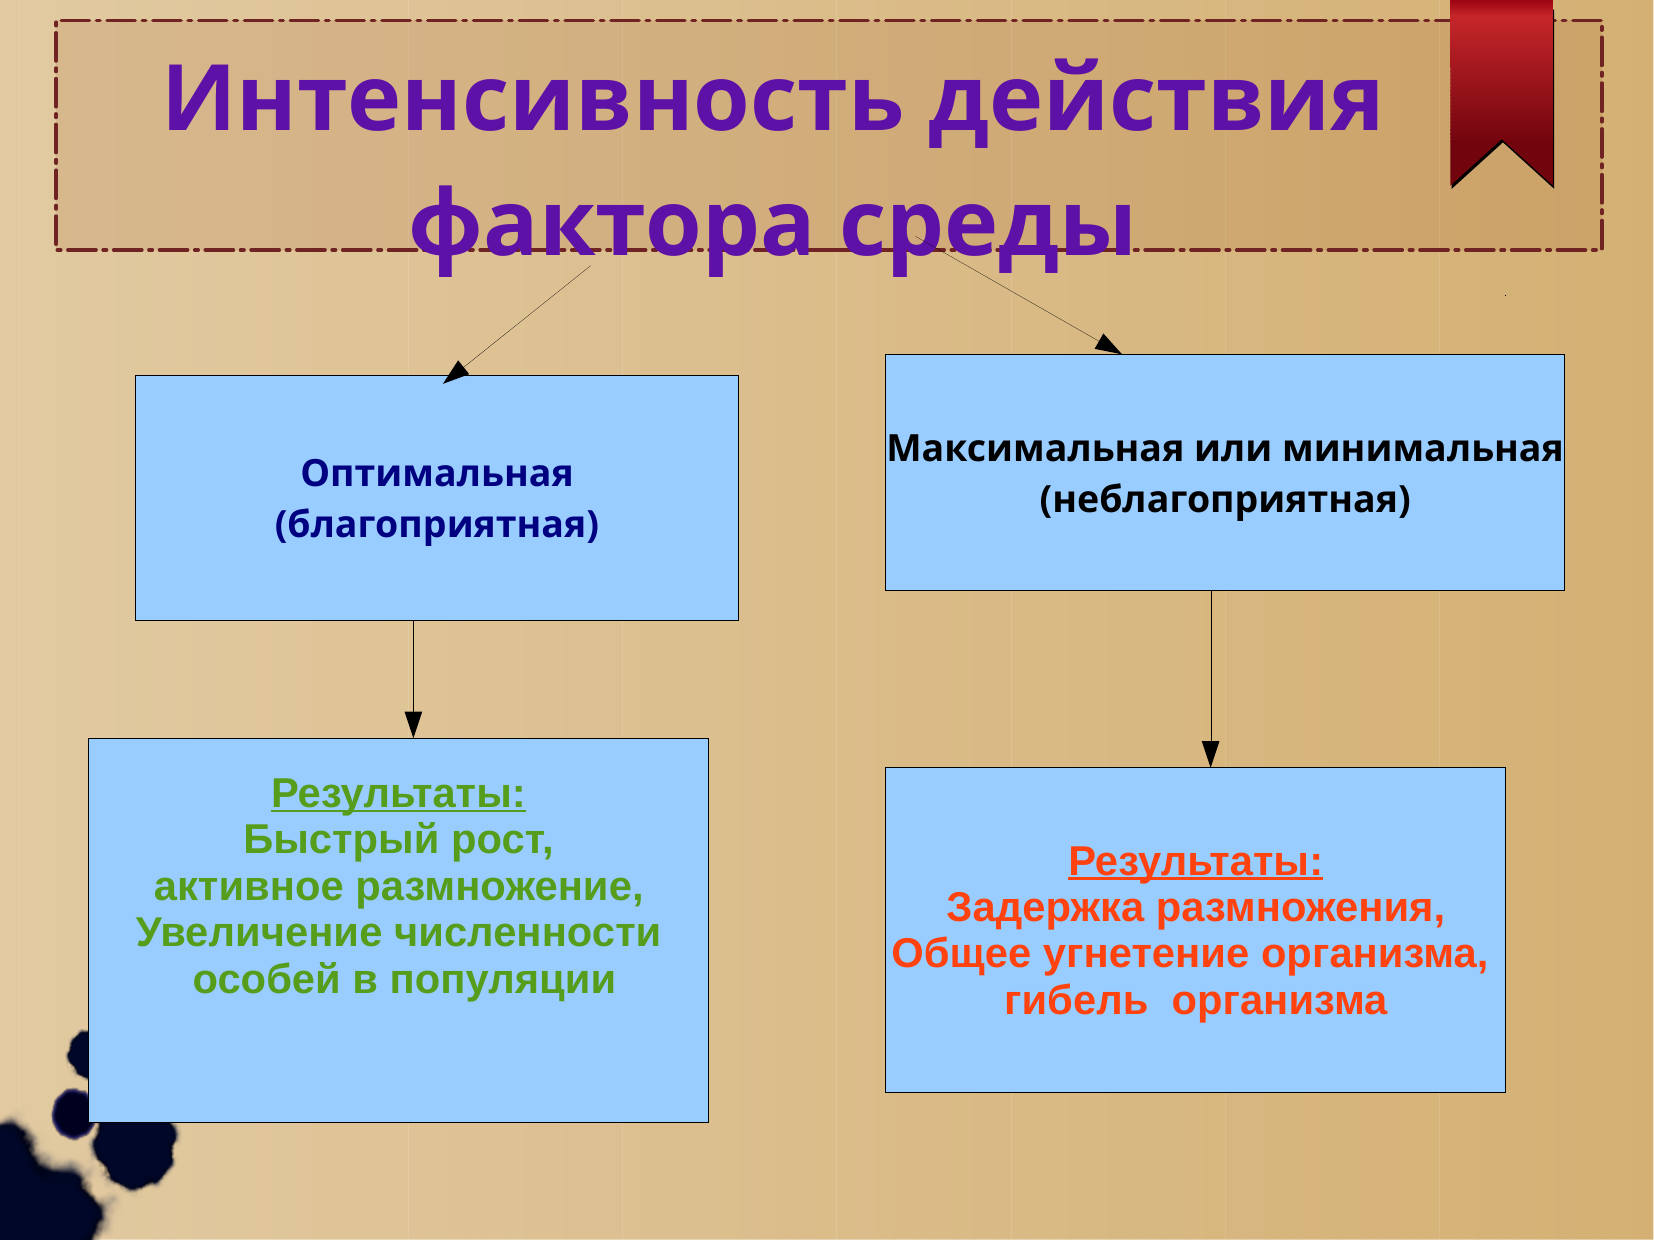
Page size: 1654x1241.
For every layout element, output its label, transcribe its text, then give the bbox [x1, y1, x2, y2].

text_box Результаты: Задержка размножения, Общее угнетение организма, гибель организма [885, 767, 1506, 1093]
text_box Оптимальная (благоприятная) [135, 375, 739, 621]
text_box Результаты: Быстрый рост, активное размножение, Увеличение численности особей в популяции [88, 738, 709, 1123]
text_box Максимальная или минимальная (неблагоприятная) [885, 354, 1565, 591]
title Интенсивность действия фактора среды [88, 29, 1459, 286]
